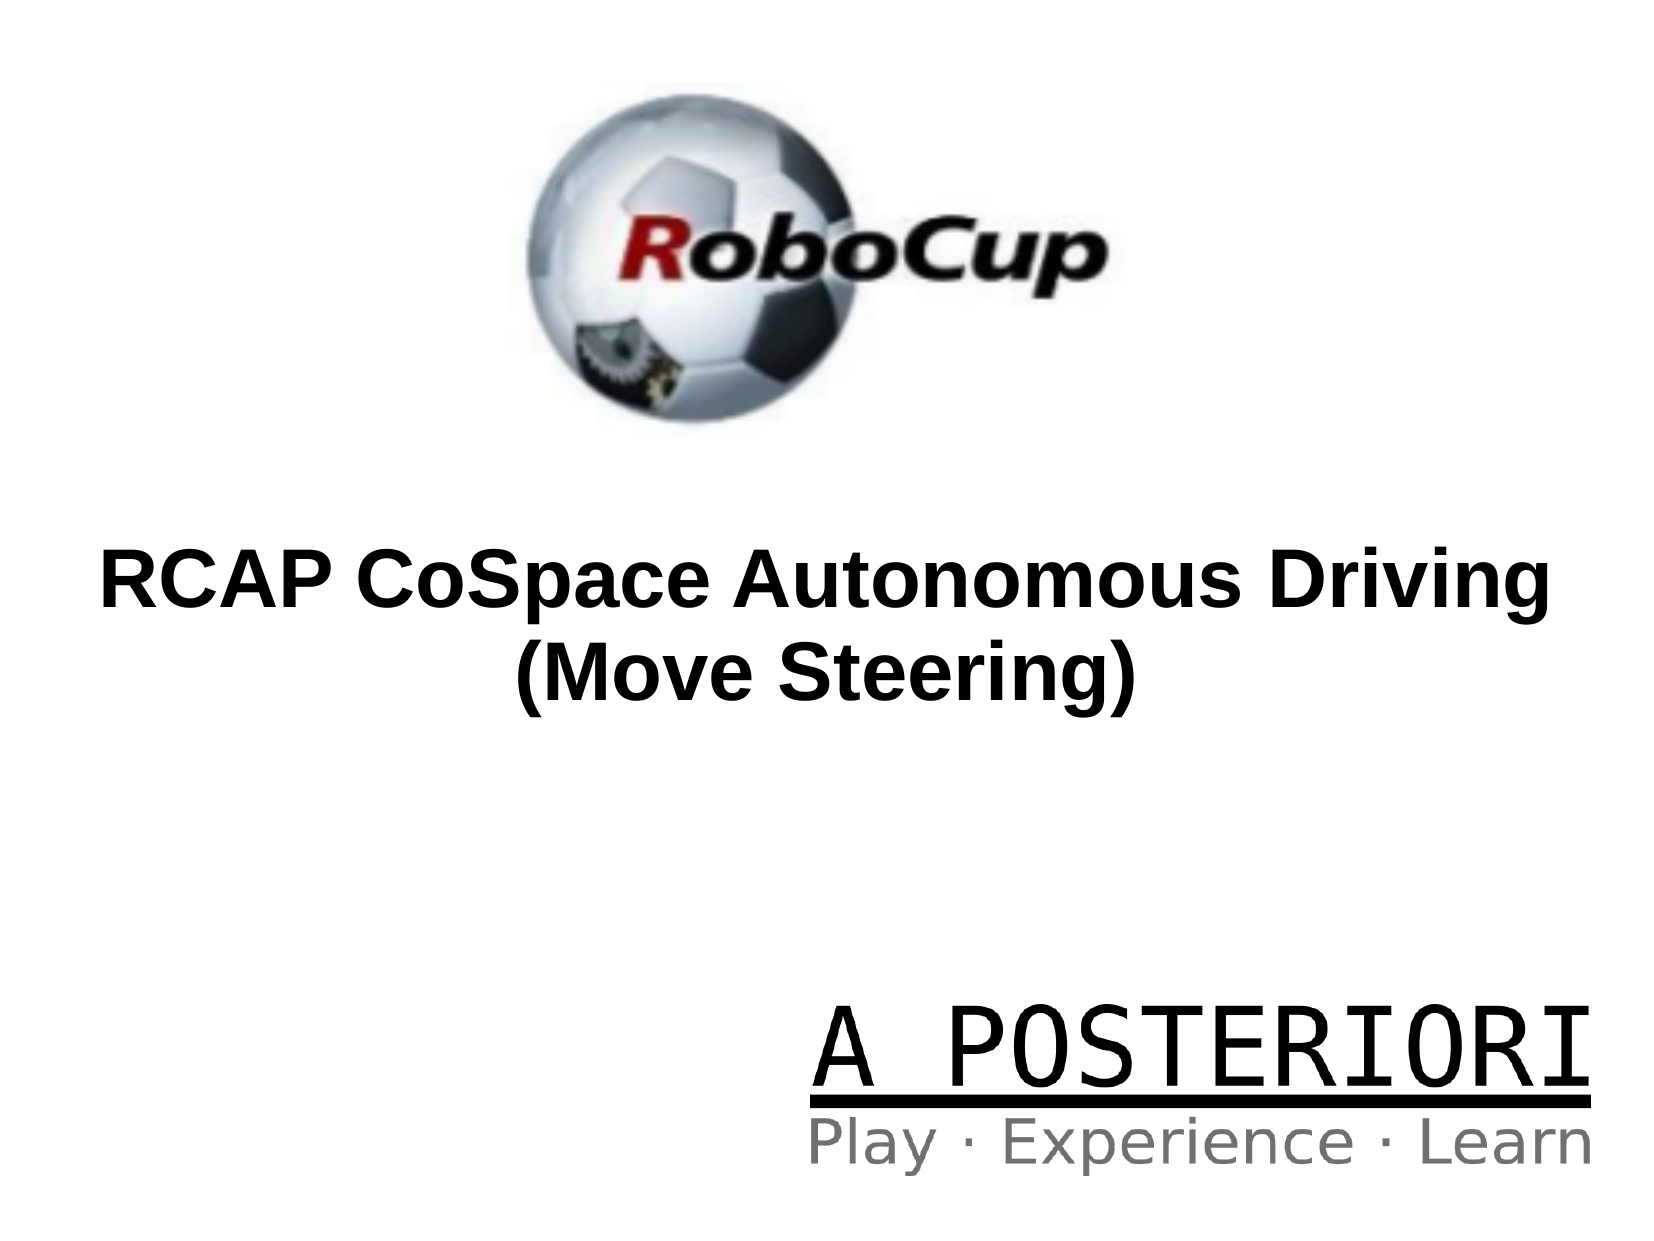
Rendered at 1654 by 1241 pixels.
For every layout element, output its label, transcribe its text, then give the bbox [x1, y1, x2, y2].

text_box RCAP CoSpace Autonomous Driving (Move Steering) [0, 524, 1654, 894]
picture [507, 82, 1130, 444]
picture [810, 1004, 1591, 1176]
